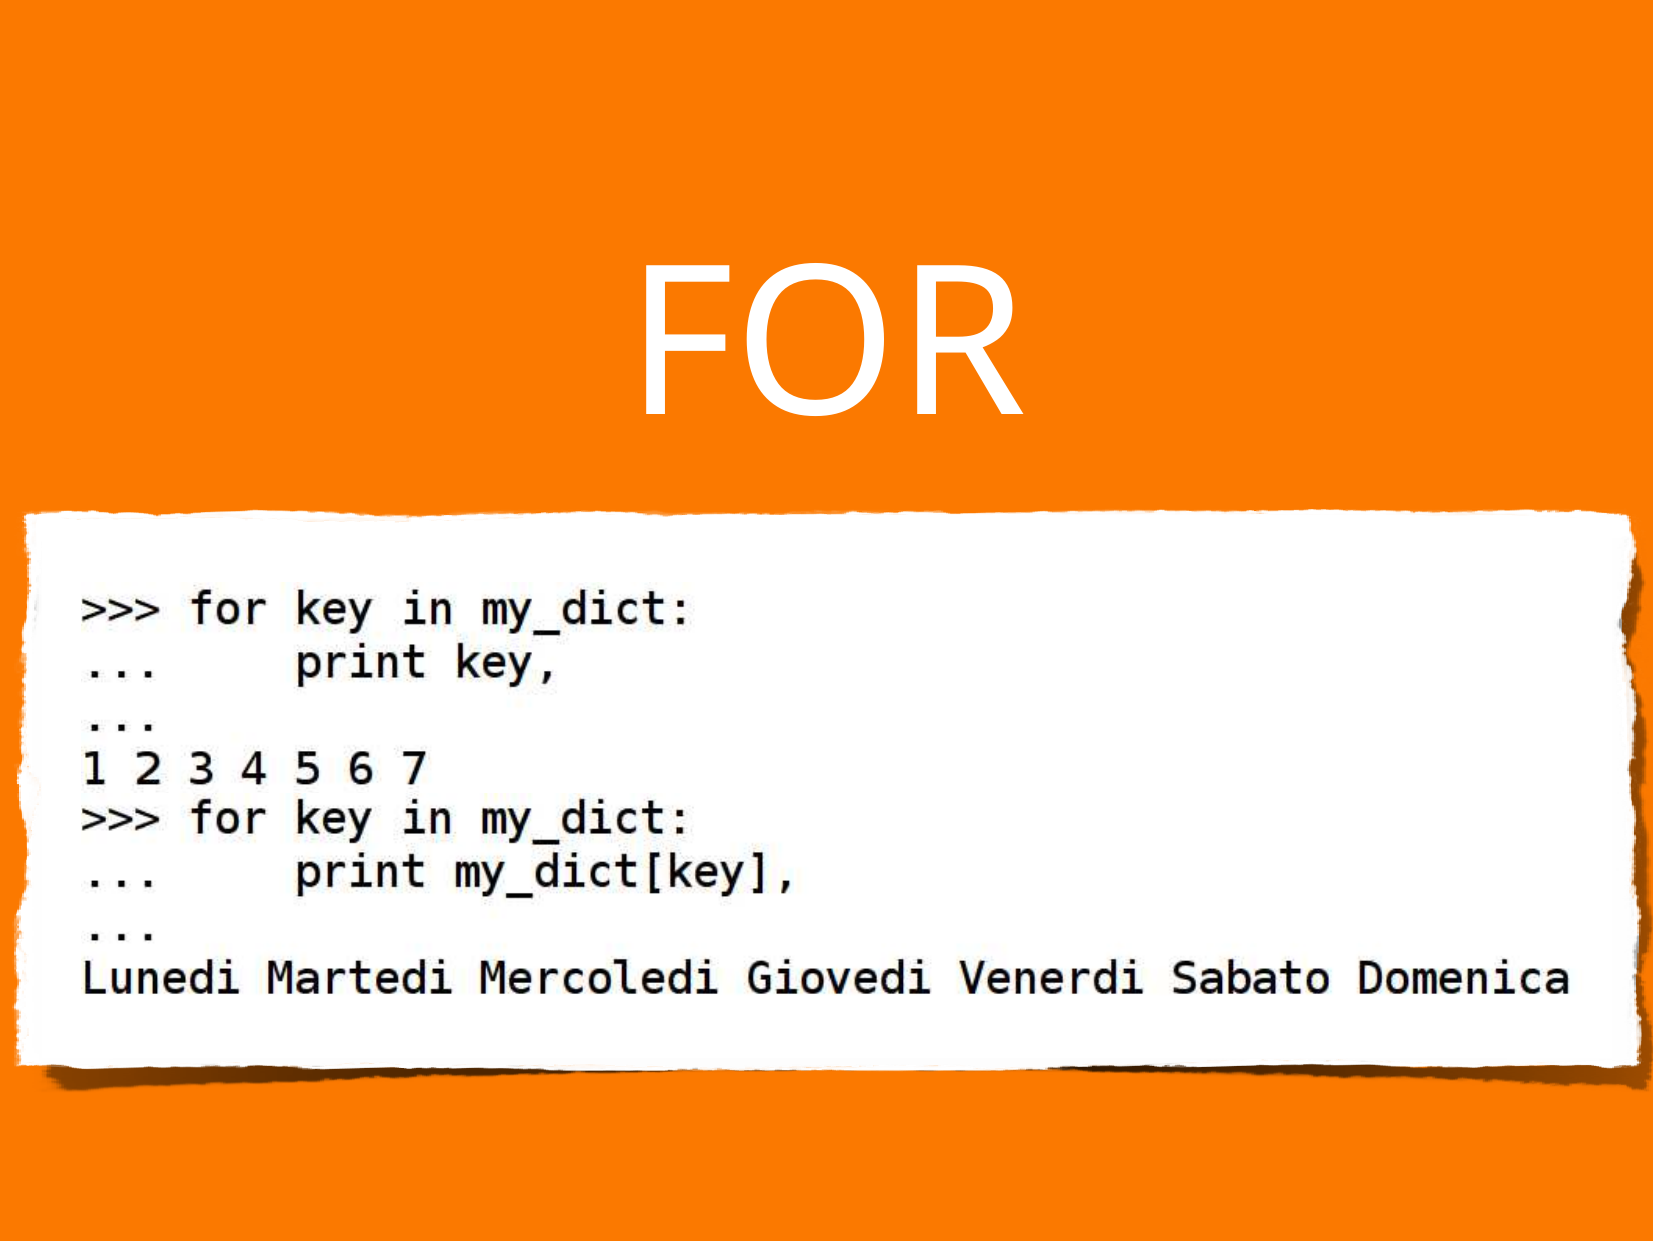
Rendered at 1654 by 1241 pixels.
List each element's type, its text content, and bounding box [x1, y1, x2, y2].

picture [6, 502, 1653, 1093]
text_box FOR [0, 185, 1653, 451]
